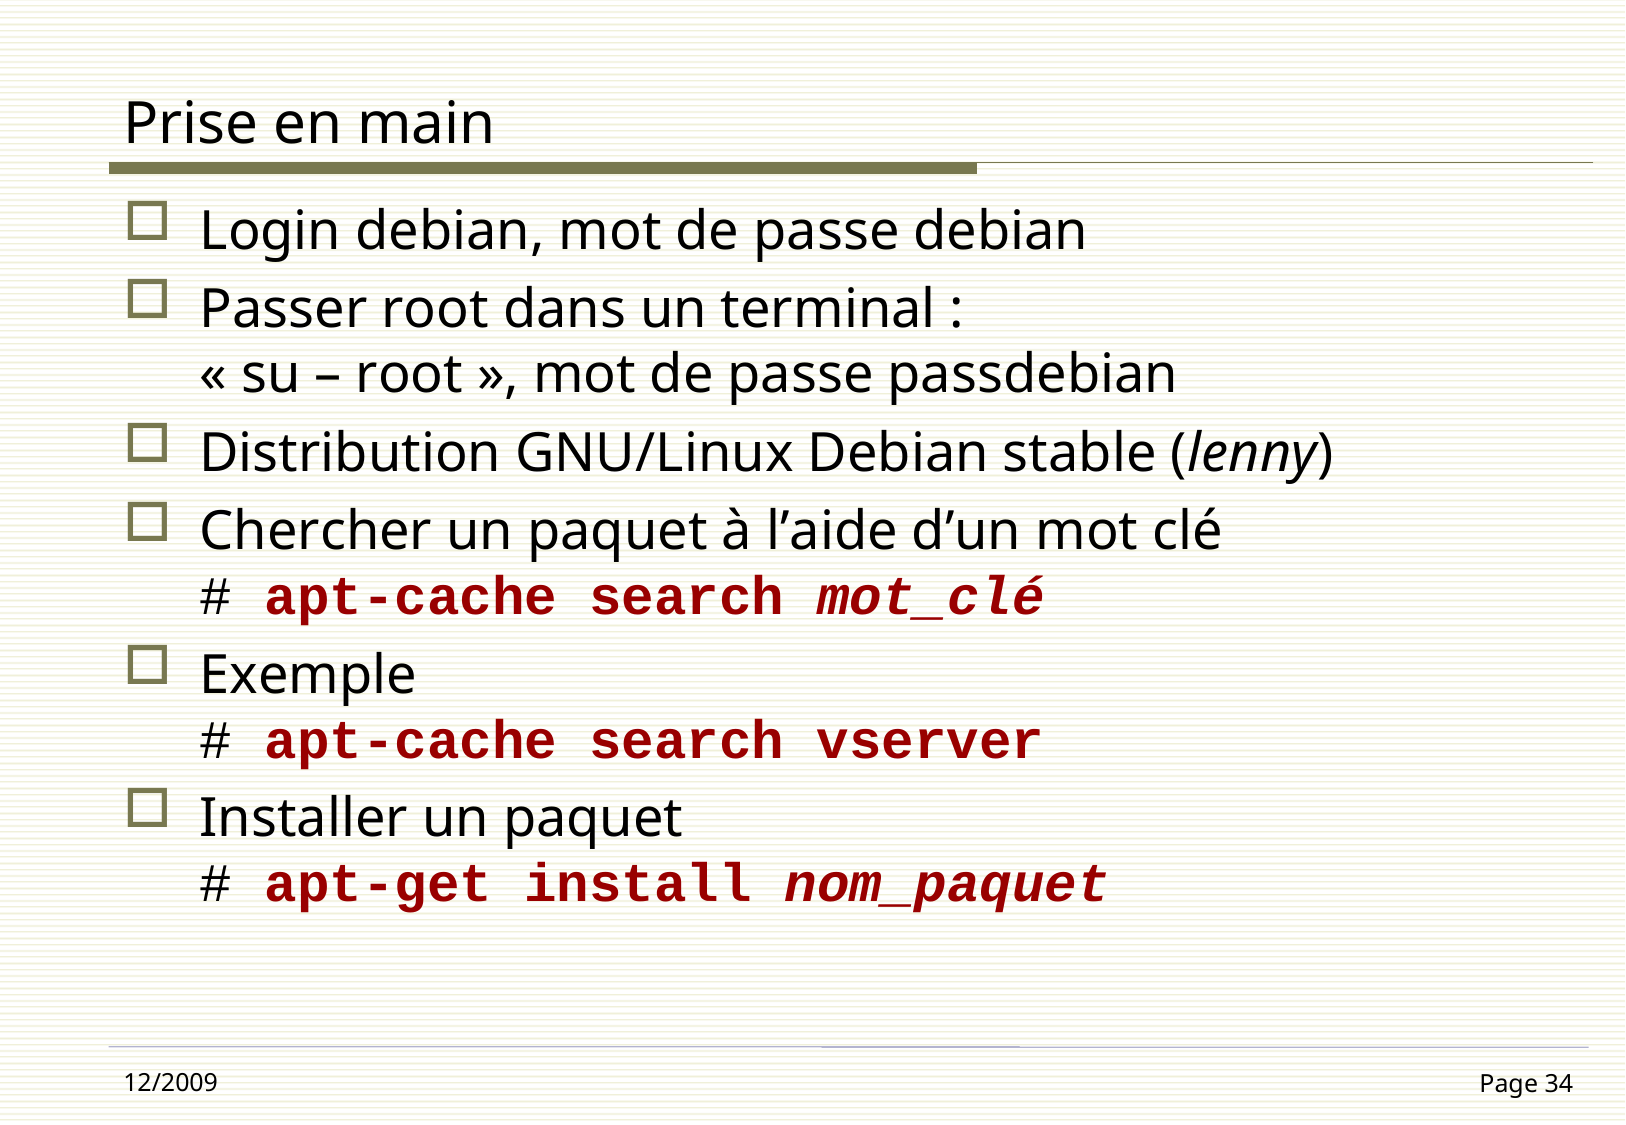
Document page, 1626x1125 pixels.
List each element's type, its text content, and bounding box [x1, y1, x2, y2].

list Login debian, mot de passe debian Passer root dans un terminal : « su – root », mot de passe passdebian Distribution GNU/Linux Debian stable (lenny)‏ Chercher un paquet à l’aide d’un mot clé # apt-cache search mot_clé Exemple # apt-cache search vserver Installer un paquet # apt-get install nom_paquet [108, 187, 1595, 1078]
picture [0, 0, 1626, 1125]
title Prise en main [108, 12, 1596, 163]
